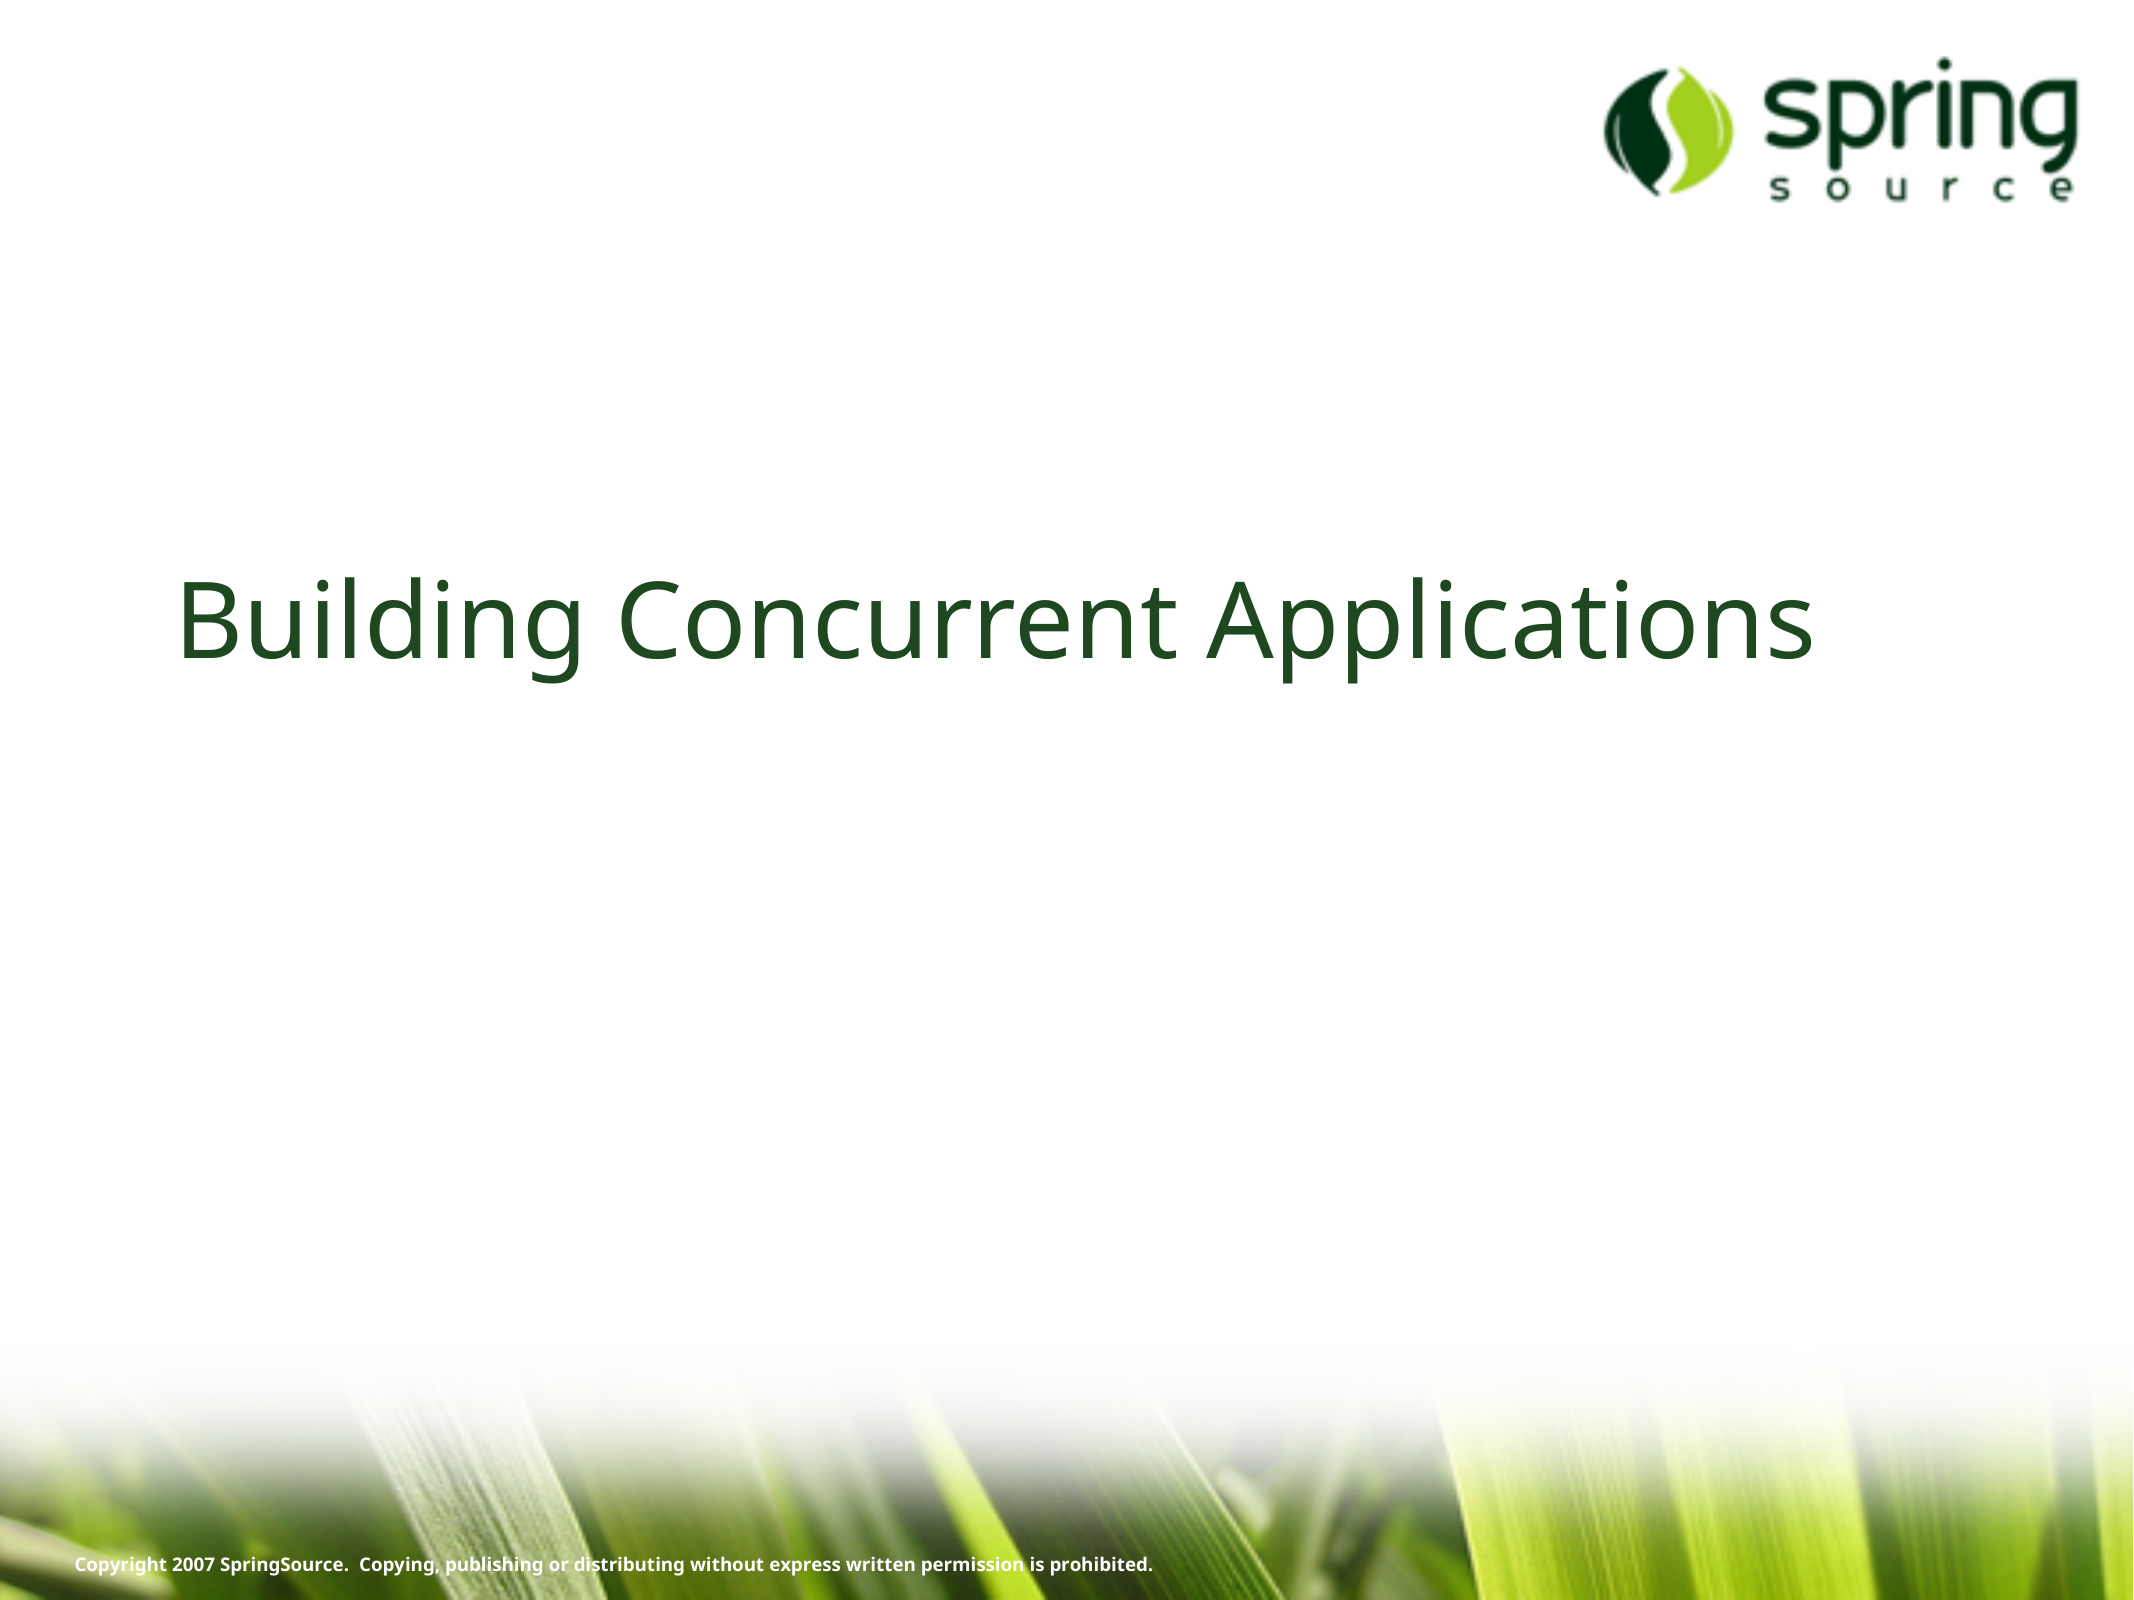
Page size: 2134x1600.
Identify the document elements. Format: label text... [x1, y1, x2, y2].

title Building Concurrent Applications [153, 484, 1967, 752]
picture [0, 1340, 2134, 1600]
picture [1555, 46, 2134, 224]
